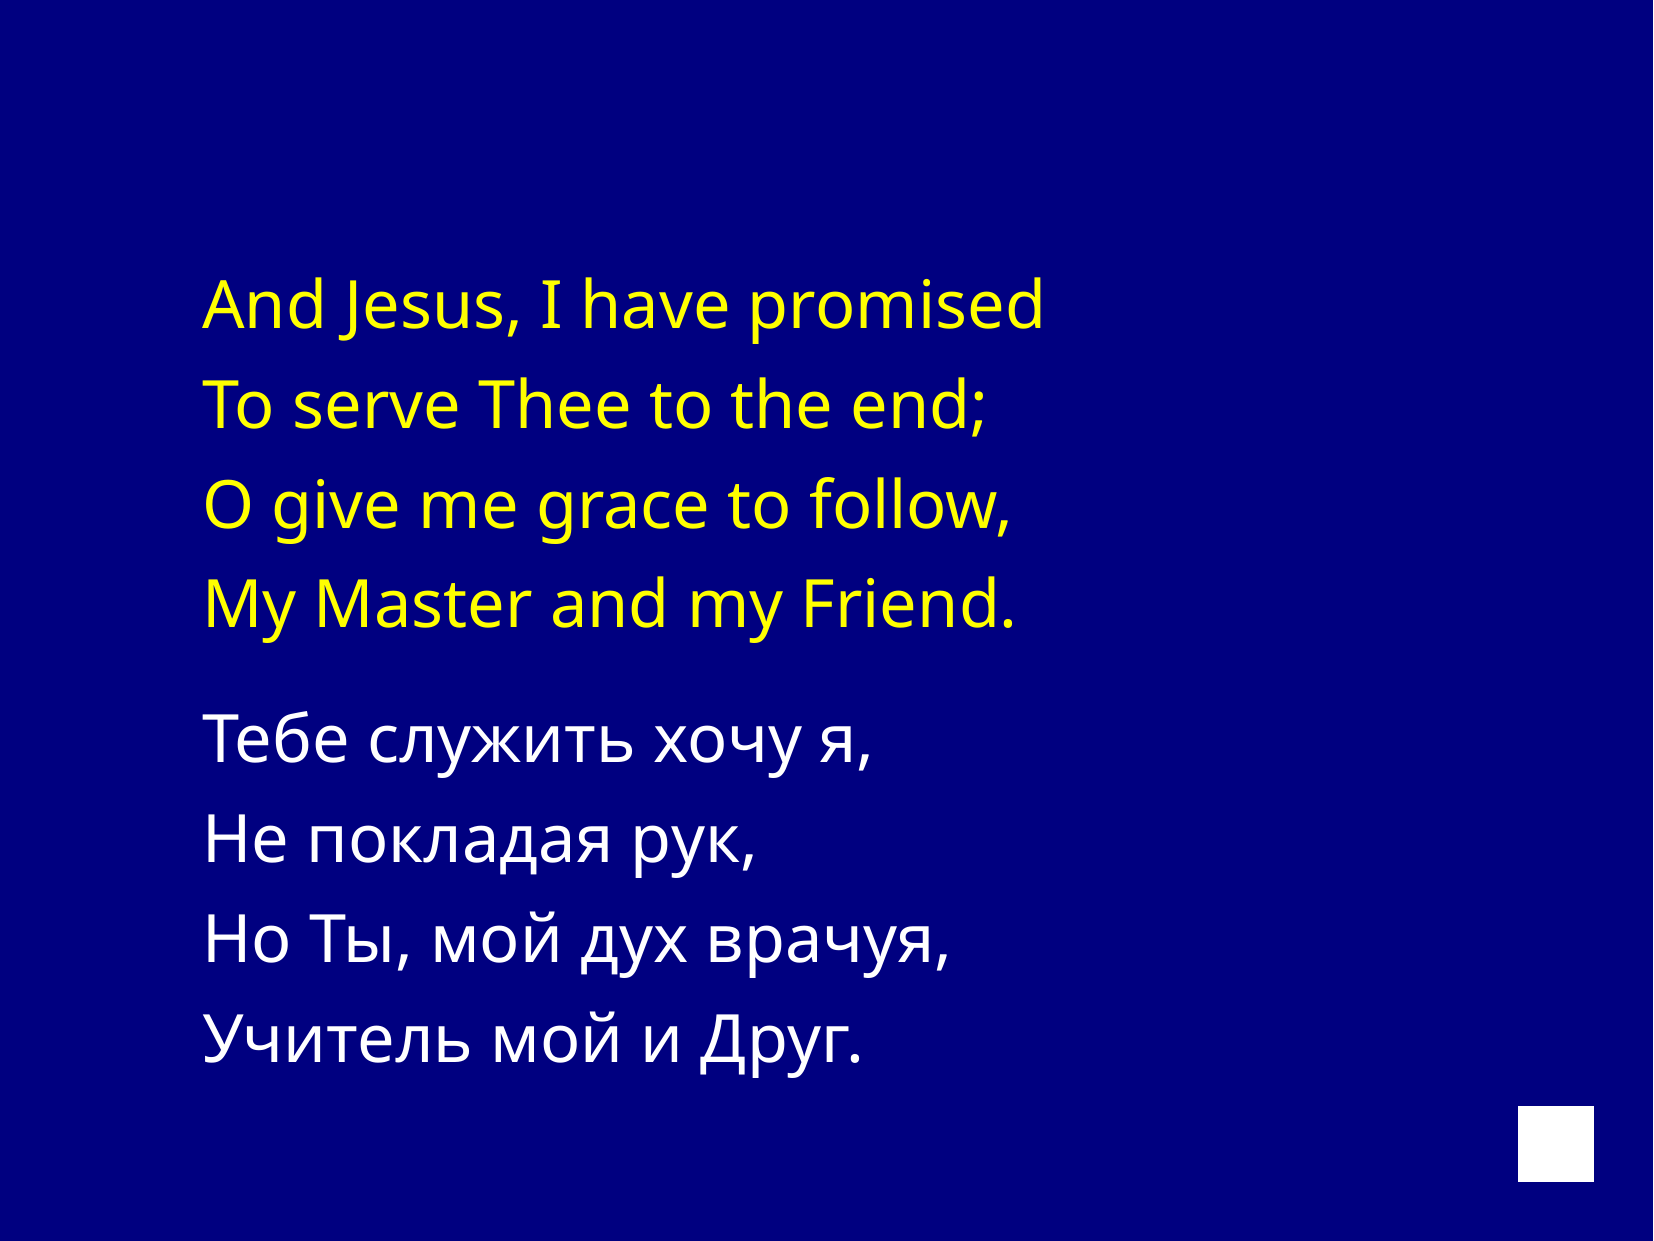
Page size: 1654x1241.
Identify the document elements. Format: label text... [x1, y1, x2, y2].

text_box And Jesus, I have promised To serve Thee to the end; O give me grace to follow, My Master and my Friend. [75, 150, 1576, 638]
text_box Тебе служить хочу я, Не покладая рук, Но Ты, мой дух врачуя, Учитель мой и Друг. [75, 675, 1576, 1163]
text_box [1518, 1106, 1594, 1182]
